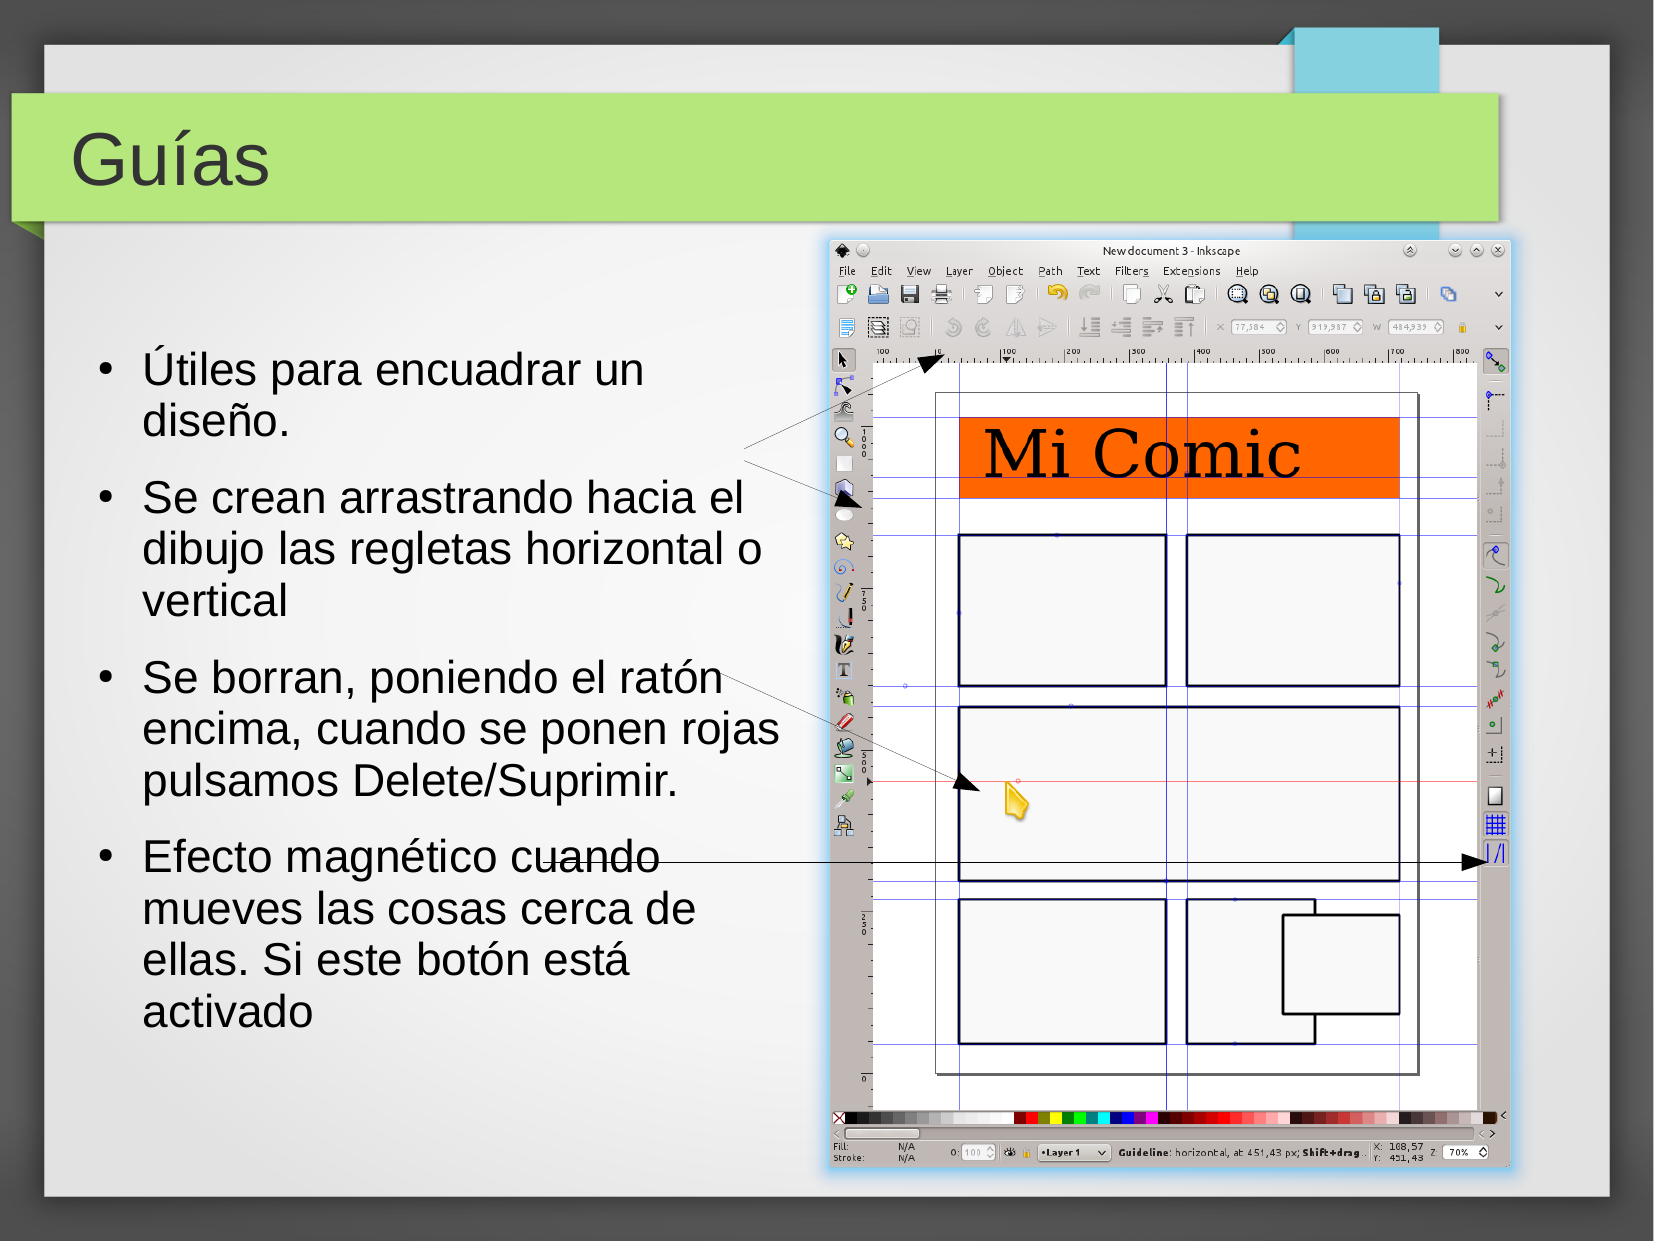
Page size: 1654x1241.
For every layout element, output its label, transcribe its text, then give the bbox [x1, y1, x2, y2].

list Útiles para encuadrar un diseño. Se crean arrastrando hacia el dibujo las regletas horizontal o vertical Se borran, poniendo el ratón encima, cuando se ponen rojas pulsamos Delete/Suprimir. Efecto magnético cuando mueves las cosas cerca de ellas. Si este botón está activado [82, 343, 792, 1063]
picture [0, 0, 1654, 1241]
title Guías [70, 106, 1229, 213]
